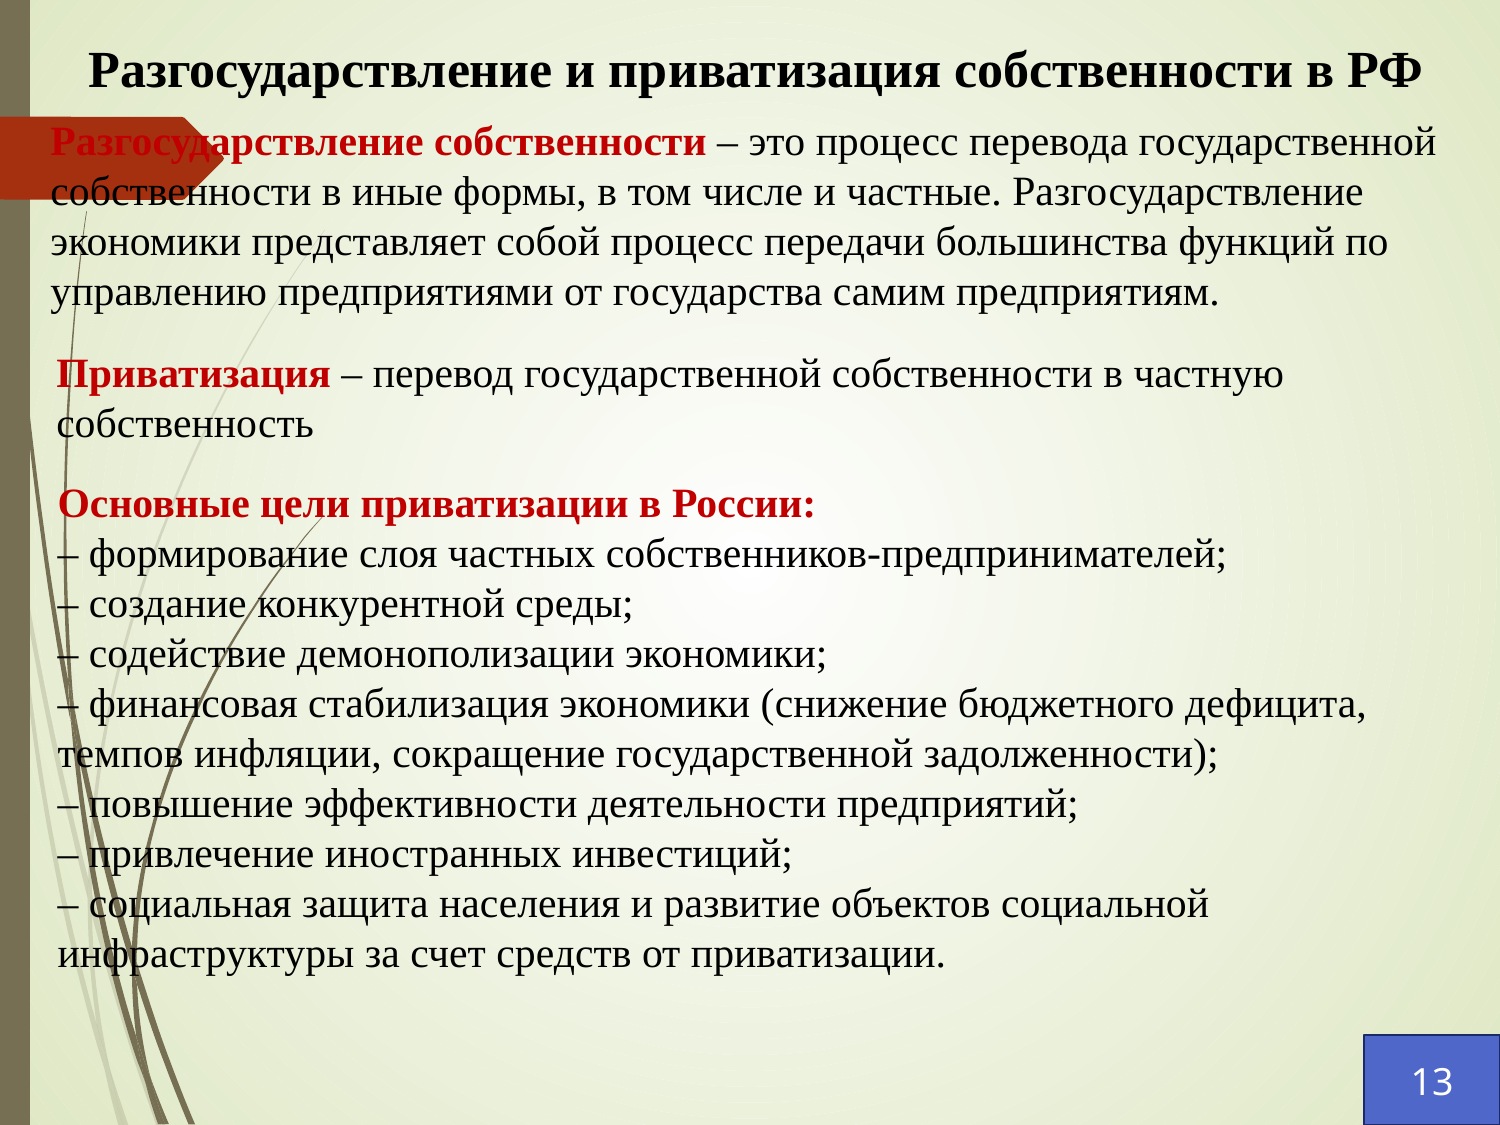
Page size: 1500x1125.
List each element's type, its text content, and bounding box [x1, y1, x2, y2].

text_box Разгосударствление и приватизация собственности в РФ [38, 28, 1473, 106]
text_box Приватизация – перевод государственной собственности в частную собственность [41, 338, 1471, 453]
text_box 13 [1364, 1035, 1500, 1125]
text_box Разгосударствление собственности – это процесс перевода государственной собственности в иные формы, в том числе и частные. Разгосударствление экономики представляет собой процесс передачи большинства функций по управлению предприятиями от государства самим предприятиям. [35, 107, 1488, 322]
text_box Основные цели приватизации в России: – формирование слоя частных собственников-предпринимателей; – создание конкурентной среды; – содействие демонополизации экономики; – финансовая стабилизация экономики (снижение бюджетного дефицита, темпов инфляции, сокращение государственной задолженности); – повышение эффективности деятельности предприятий; – привлечение иностранных инвестиций; – социальная защита населения и развитие объектов социальной инфраструктуры за счет средств от приватизации. [43, 468, 1425, 983]
